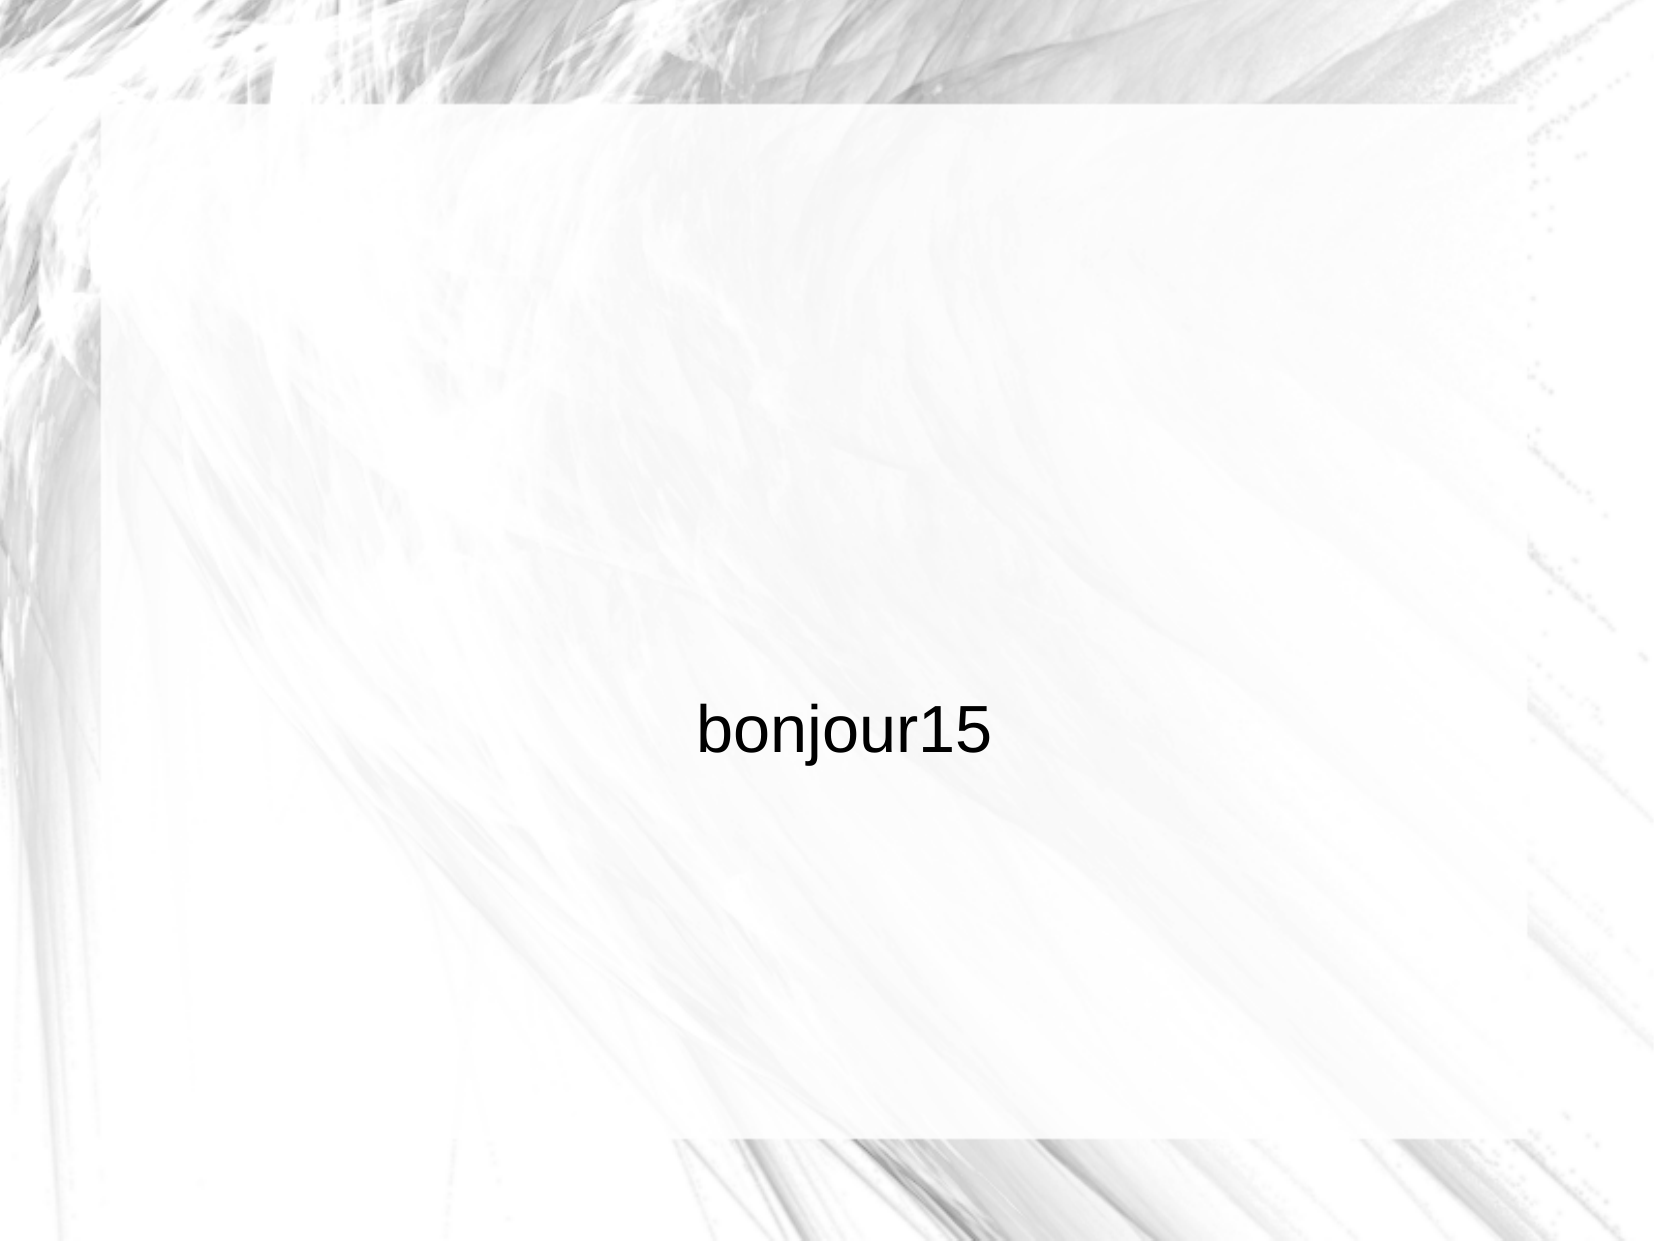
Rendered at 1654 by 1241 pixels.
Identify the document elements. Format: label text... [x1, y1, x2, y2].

subtitle bonjour15 [118, 319, 1571, 1139]
picture [0, 0, 1654, 1241]
